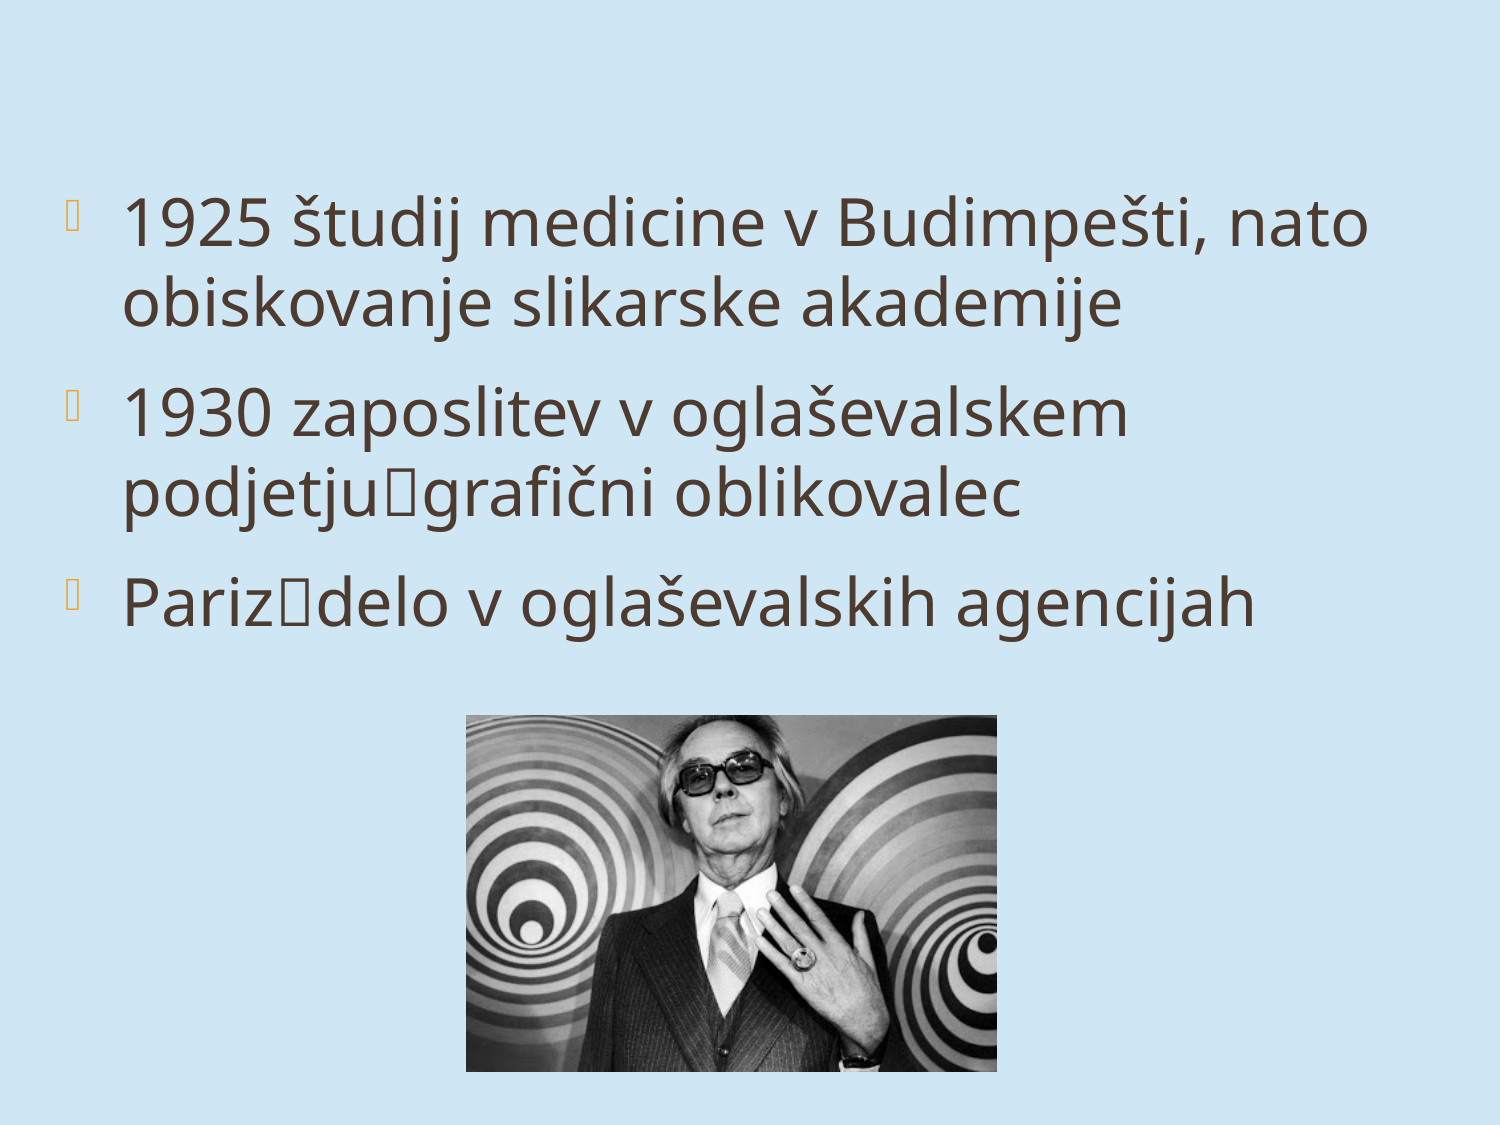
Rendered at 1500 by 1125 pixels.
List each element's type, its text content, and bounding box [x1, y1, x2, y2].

list 1925 študij medicine v Budimpešti, nato obiskovanje slikarske akademije 1930 zaposlitev v oglaševalskem podjetjugrafični oblikovalec Parizdelo v oglaševalskih agencijah [50, 172, 1475, 846]
picture [466, 715, 997, 1072]
